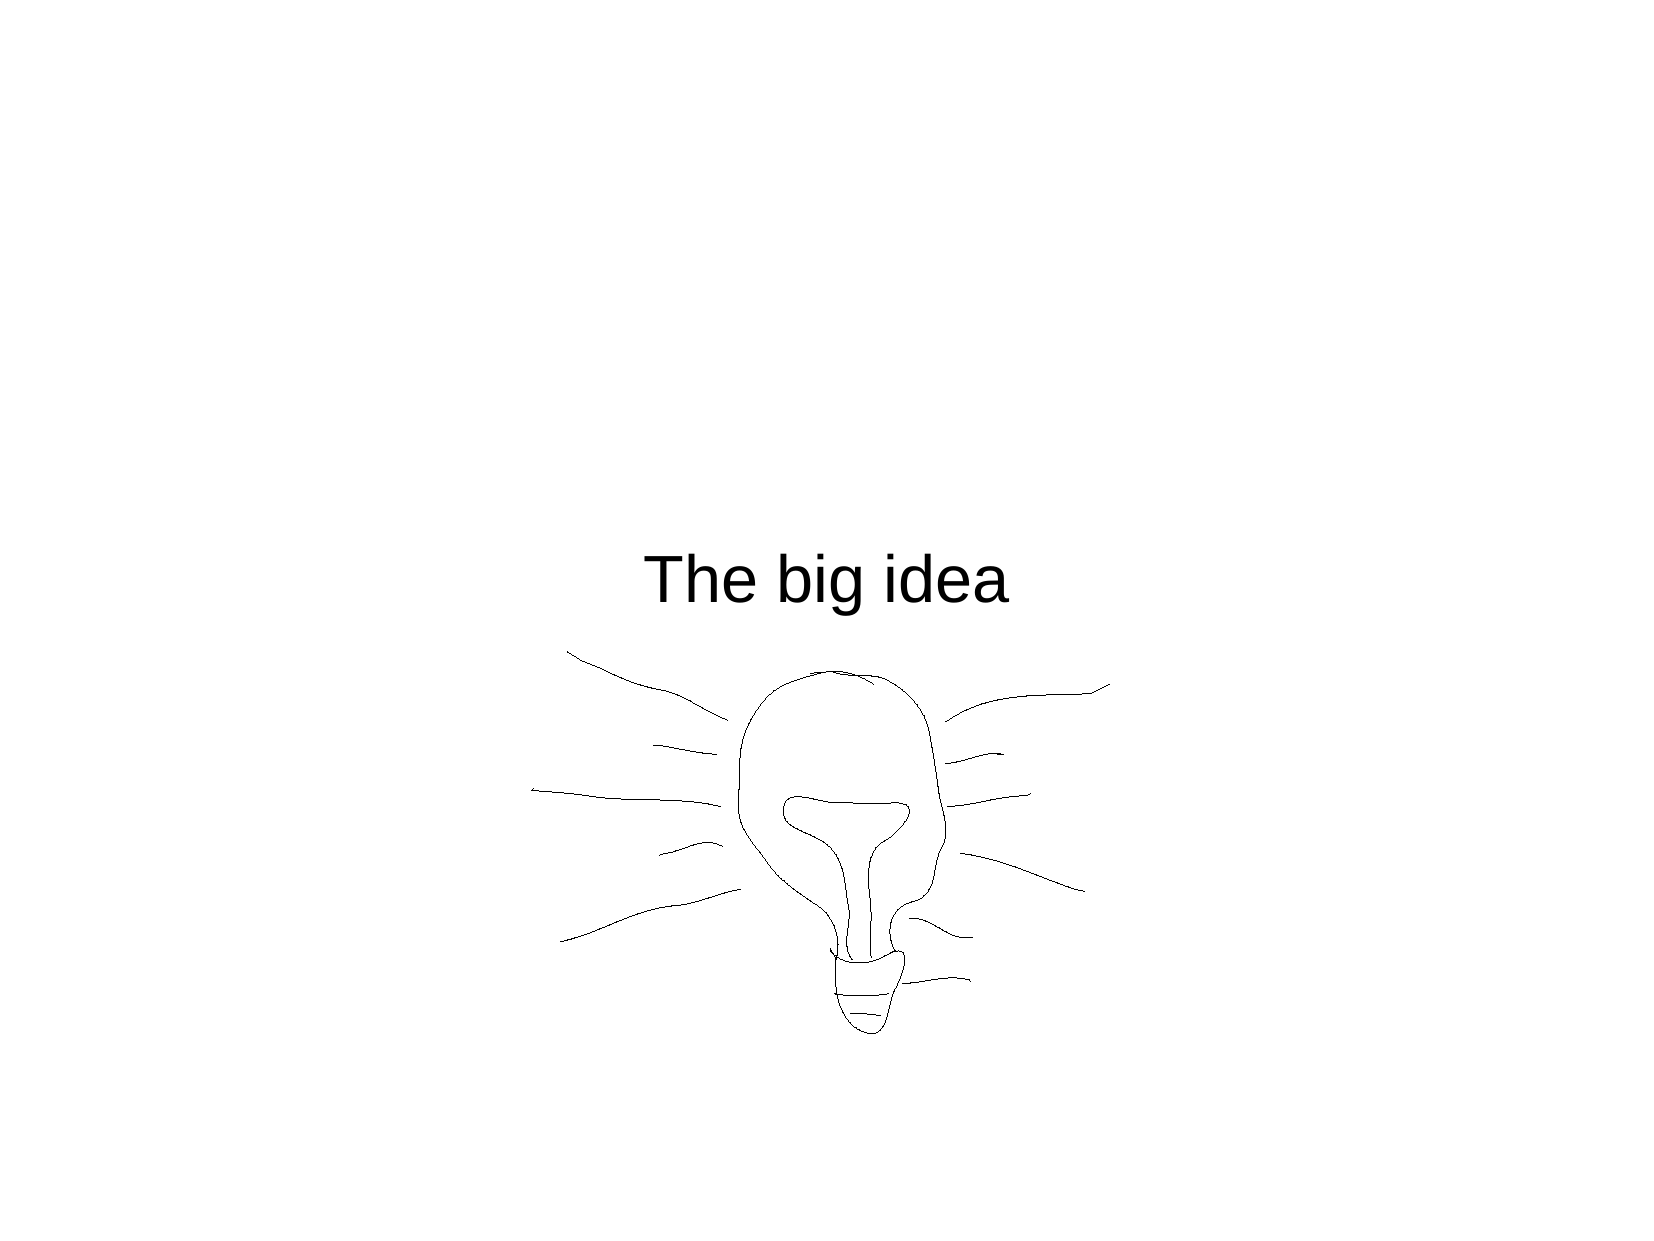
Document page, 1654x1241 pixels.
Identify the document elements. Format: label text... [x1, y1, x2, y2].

subtitle The big idea [82, 56, 1571, 1102]
